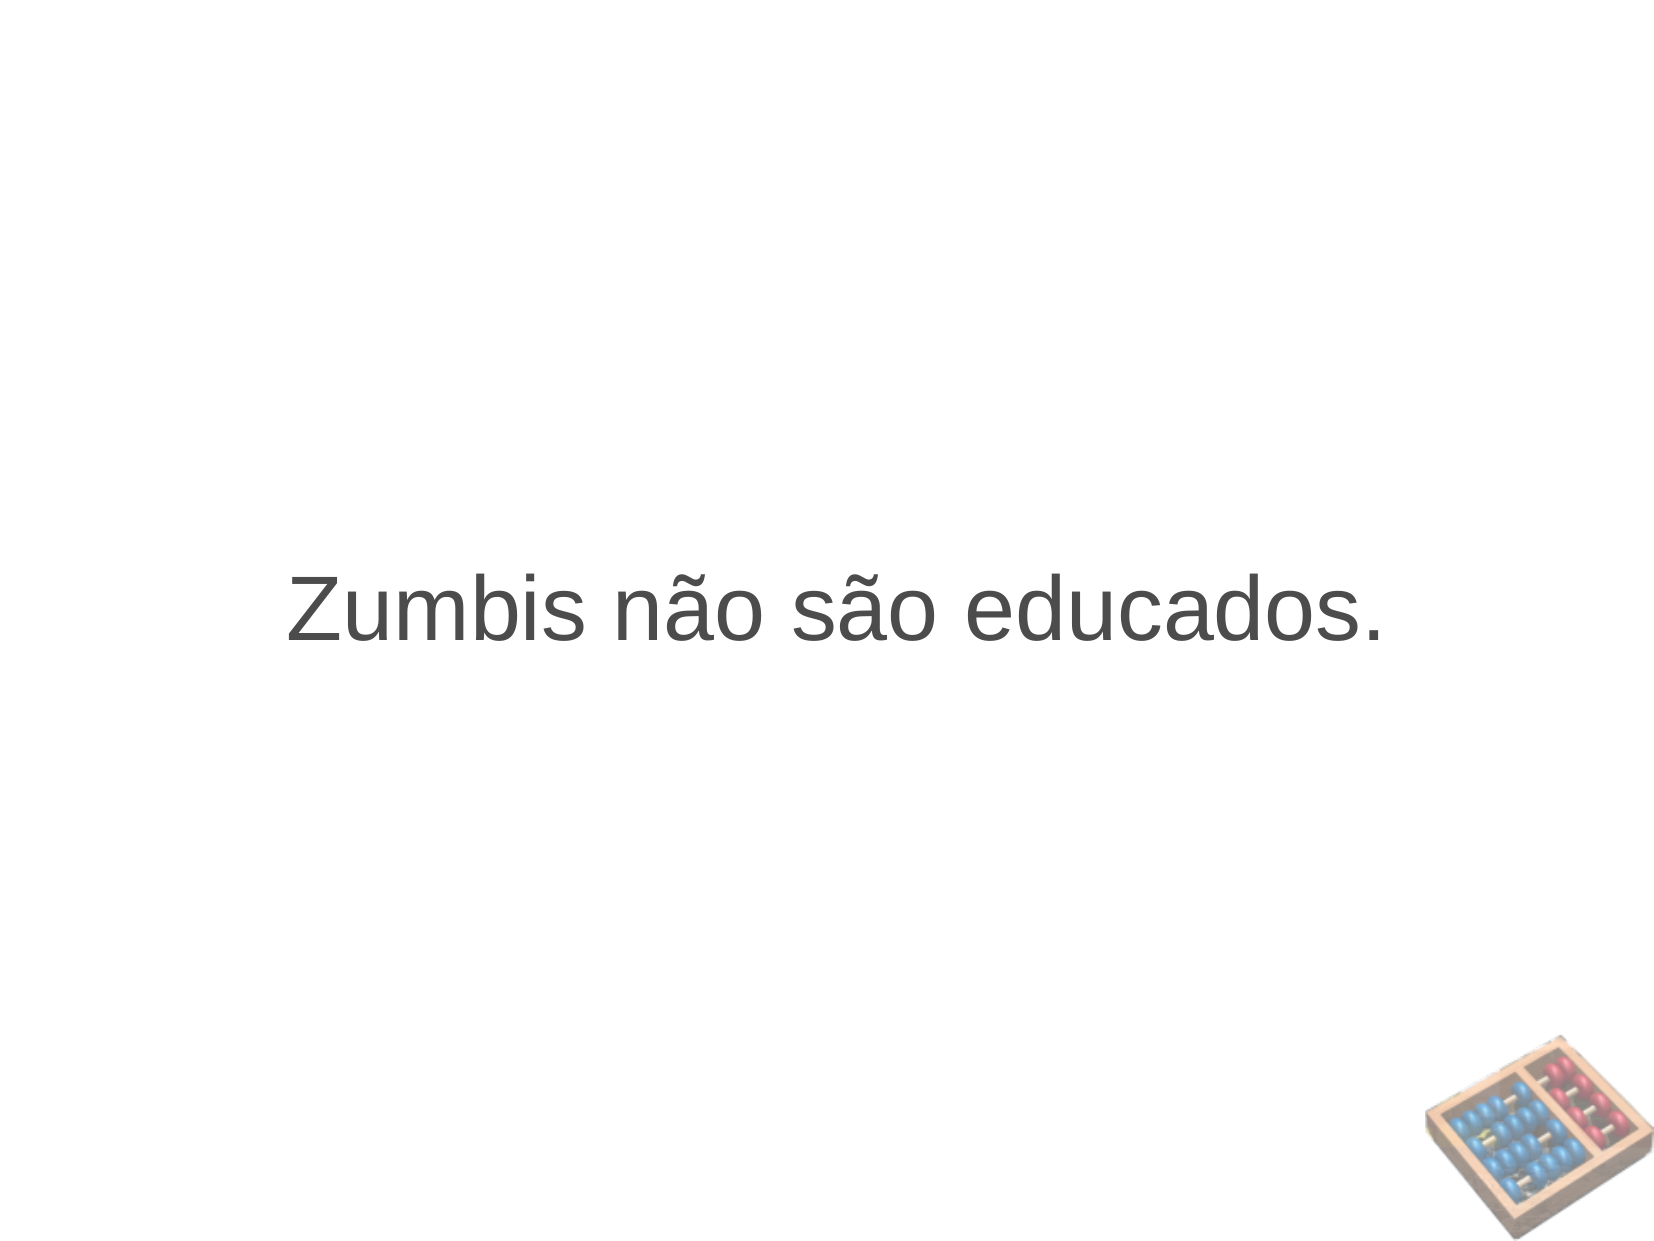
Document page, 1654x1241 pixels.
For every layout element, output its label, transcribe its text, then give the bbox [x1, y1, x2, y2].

title Zumbis não são educados. [75, 505, 1601, 713]
